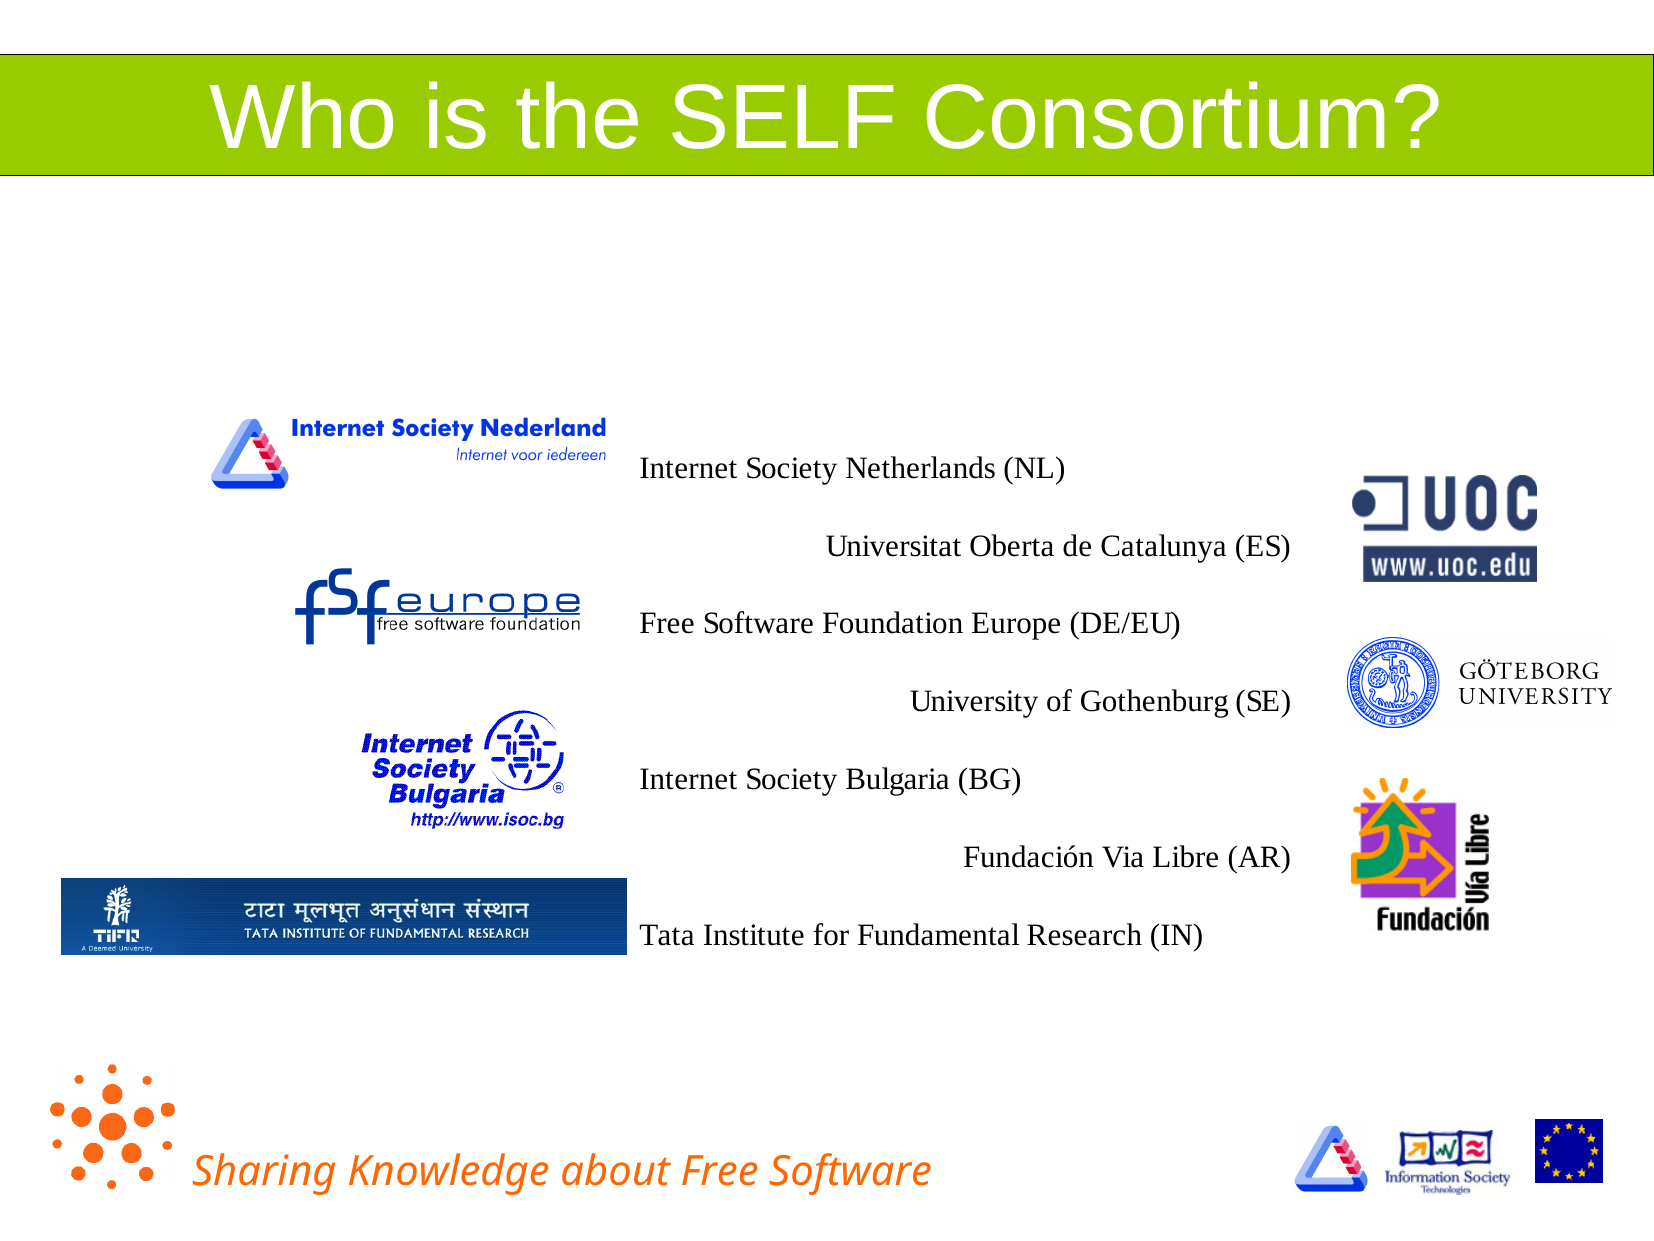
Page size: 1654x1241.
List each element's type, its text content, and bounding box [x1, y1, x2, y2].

picture [1535, 1119, 1603, 1183]
picture [1294, 1125, 1368, 1193]
picture [50, 1064, 175, 1189]
title Who is the SELF Consortium? [82, 59, 1571, 174]
picture [8, 408, 1615, 956]
picture [1385, 1130, 1510, 1195]
